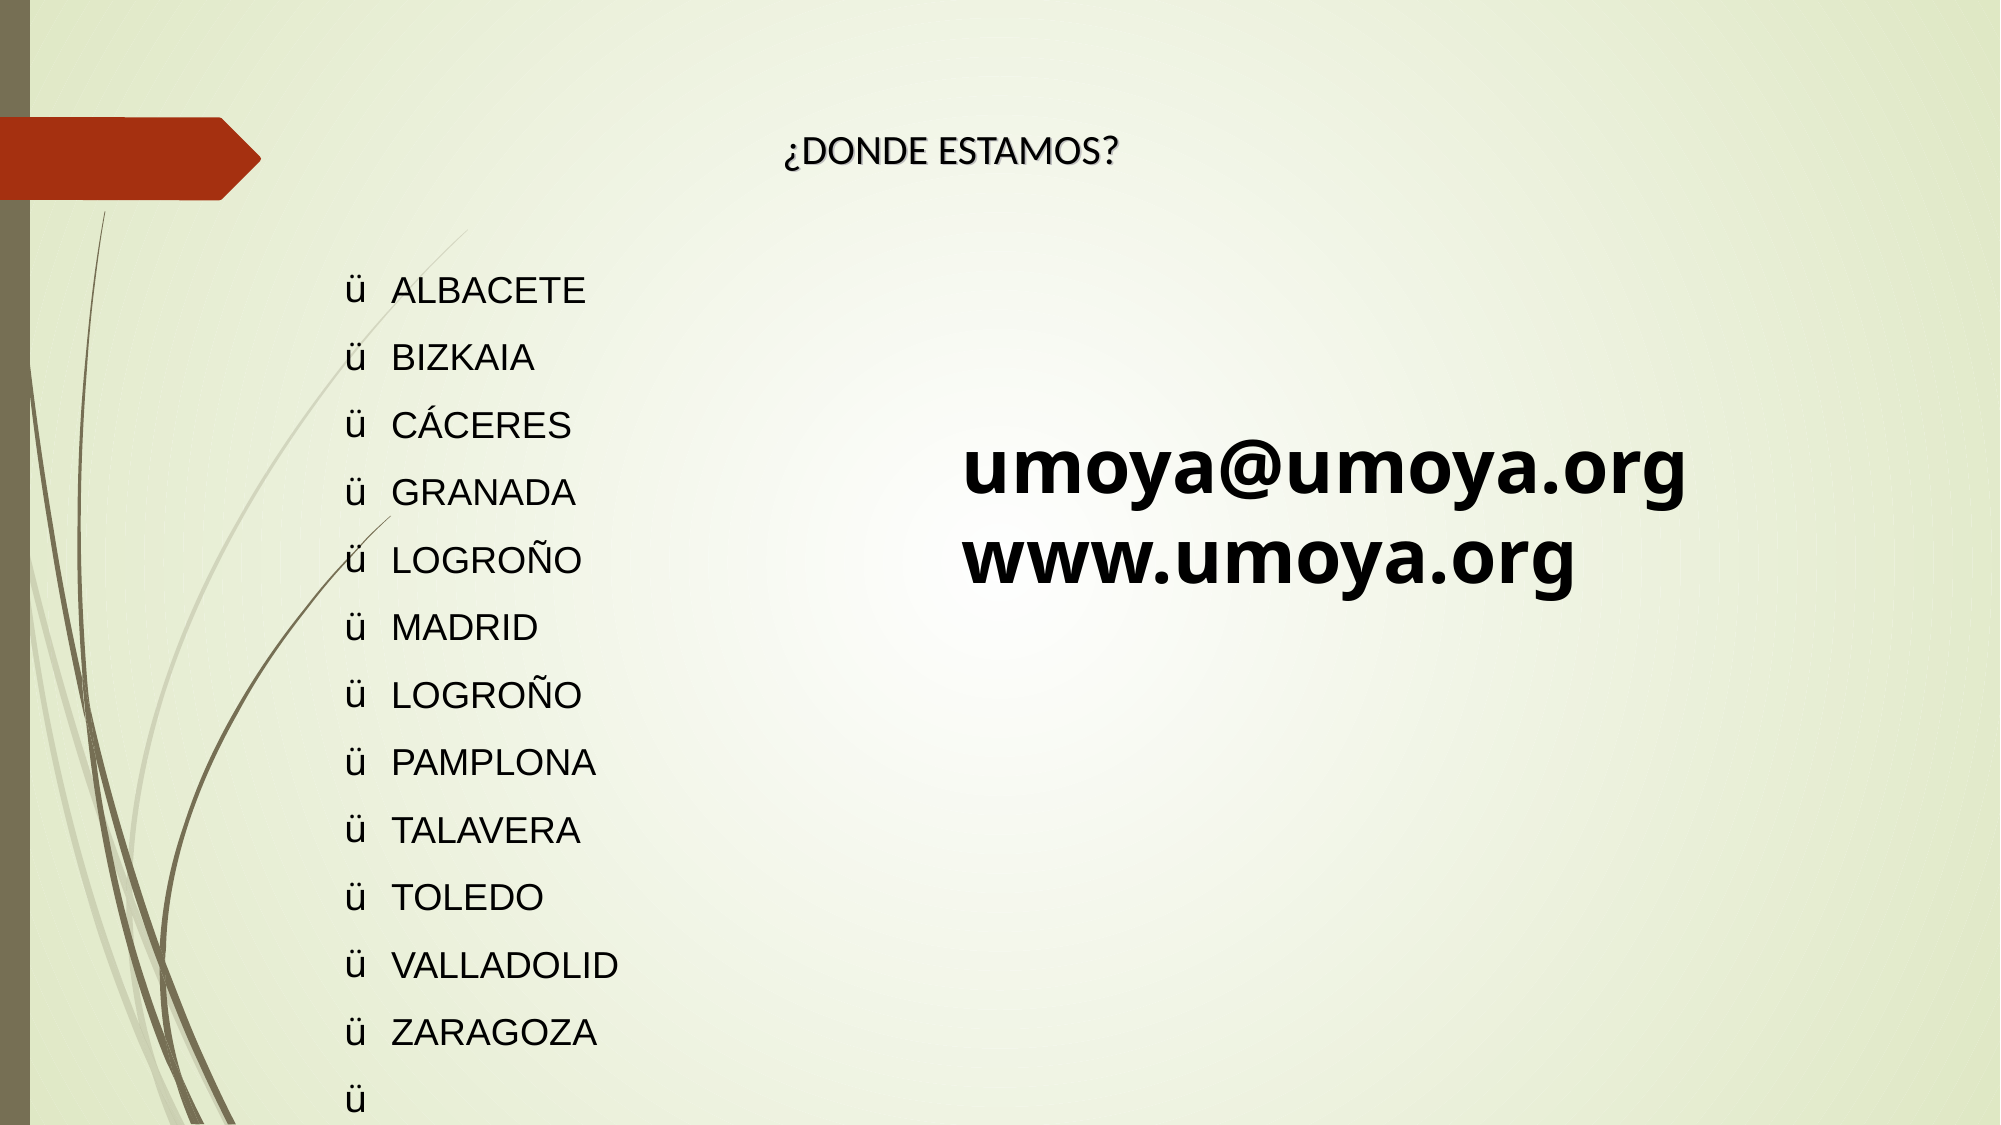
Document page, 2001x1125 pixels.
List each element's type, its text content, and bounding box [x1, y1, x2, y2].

text_box umoya@umoya.org www.umoya.org [947, 411, 1870, 606]
text_box ¿DONDE ESTAMOS? [767, 114, 1199, 181]
text_box ALBACETE BIZKAIA CÁCERES GRANADA LOGROÑO MADRID LOGROÑO PAMPLONA TALAVERA TOLEDO VALLADOLID ZARAGOZA [329, 190, 733, 1125]
